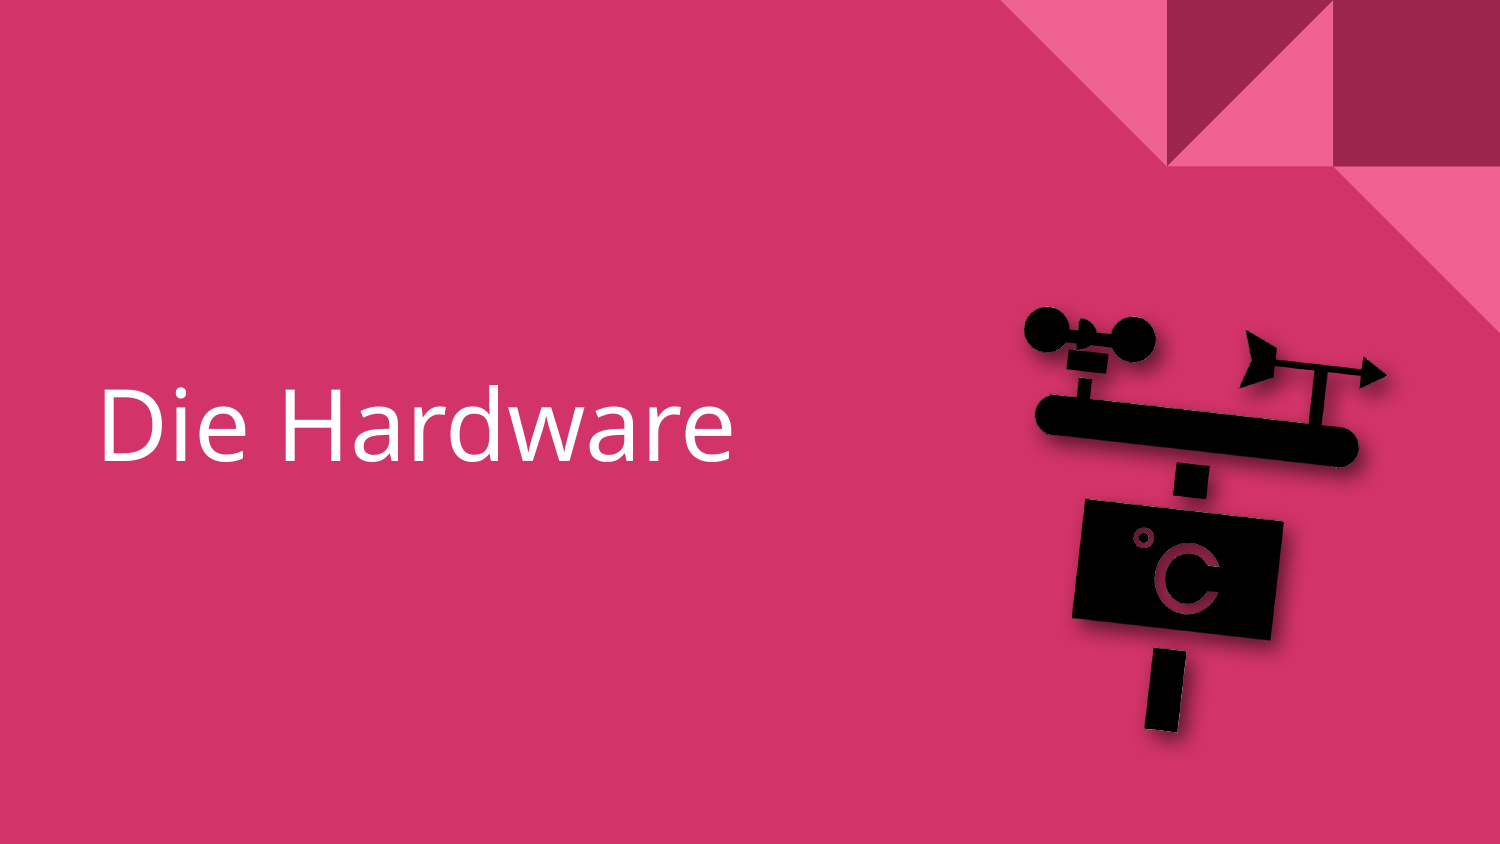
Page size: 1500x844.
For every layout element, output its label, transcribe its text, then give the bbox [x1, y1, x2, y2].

title Die Hardware [80, 86, 1003, 758]
picture [980, 304, 1391, 751]
